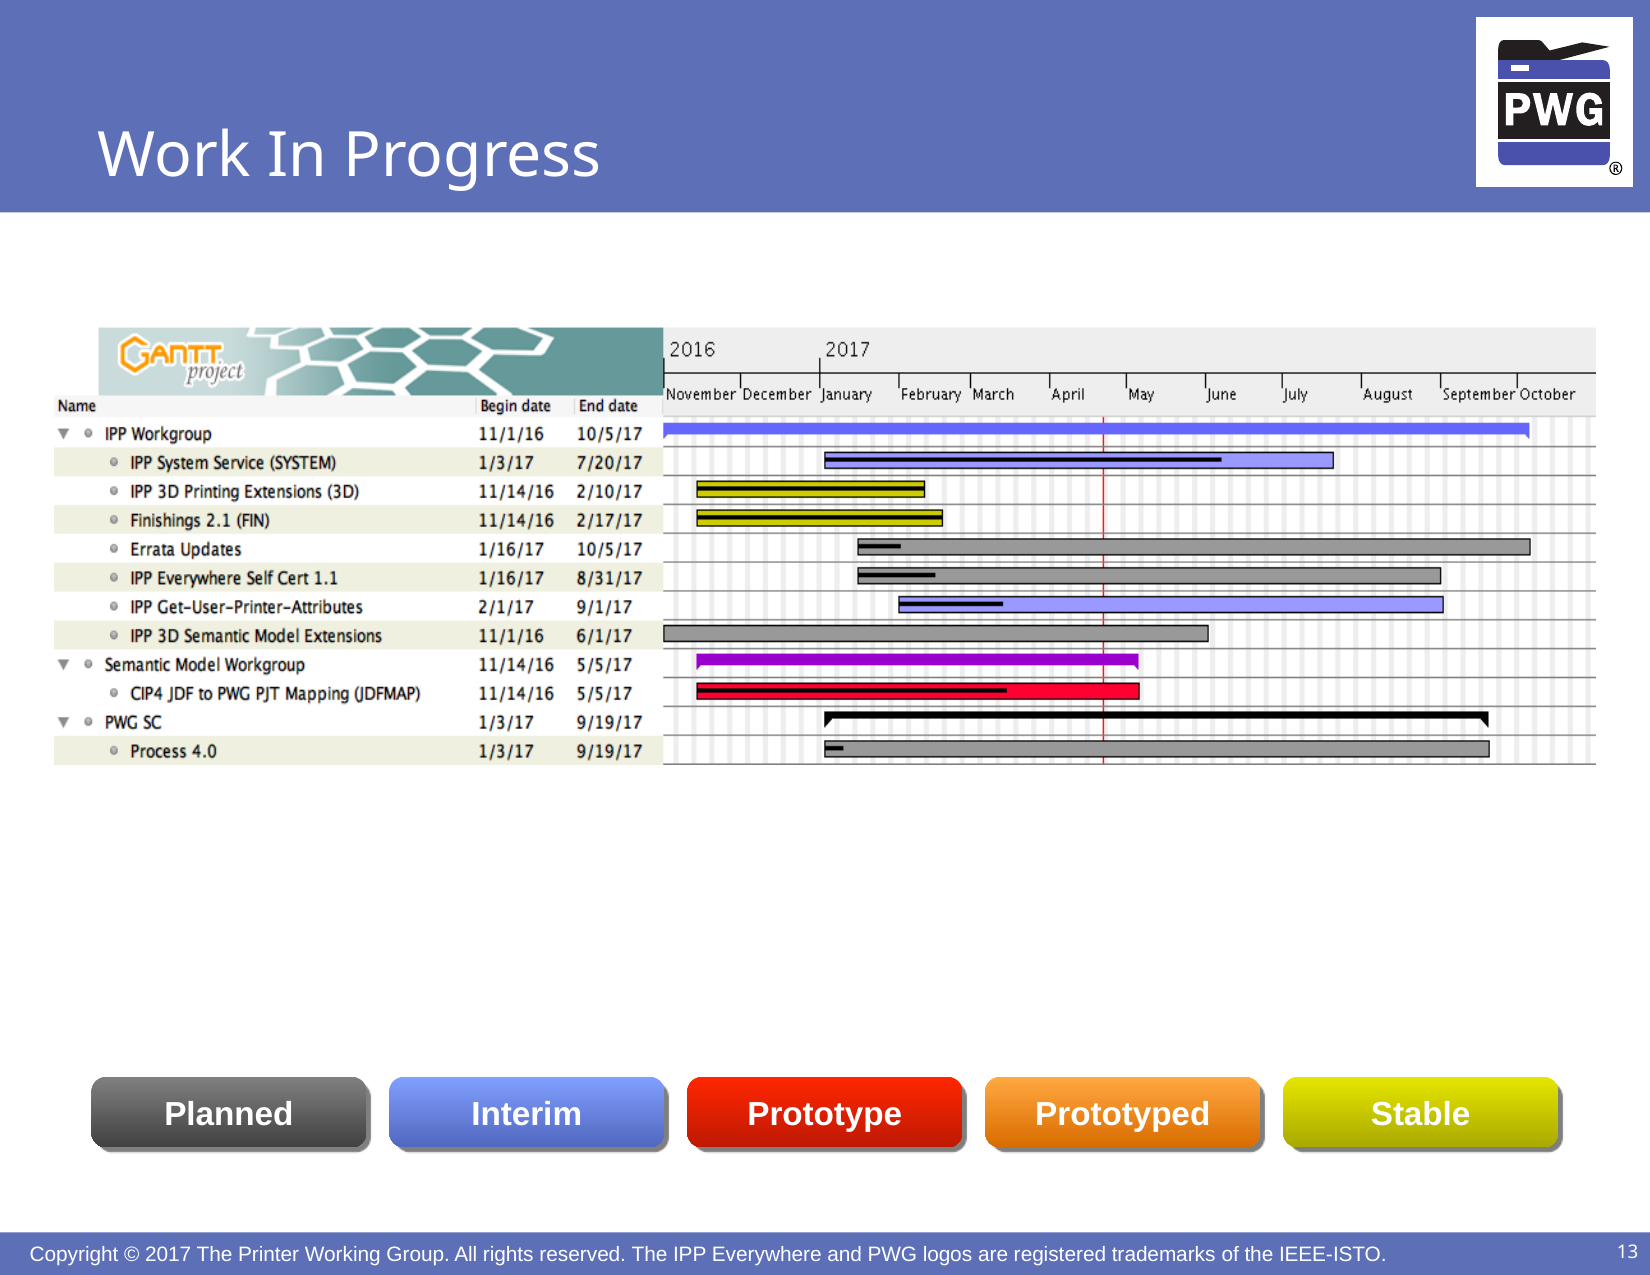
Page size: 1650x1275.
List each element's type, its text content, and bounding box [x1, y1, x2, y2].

text_box Stable [1283, 1076, 1559, 1148]
text_box Prototype [687, 1076, 963, 1148]
picture [54, 260, 1596, 765]
title Work In Progress [82, 8, 1451, 198]
text_box Planned [91, 1076, 367, 1148]
text_box Prototyped [985, 1076, 1261, 1148]
text_box Interim [389, 1076, 665, 1148]
